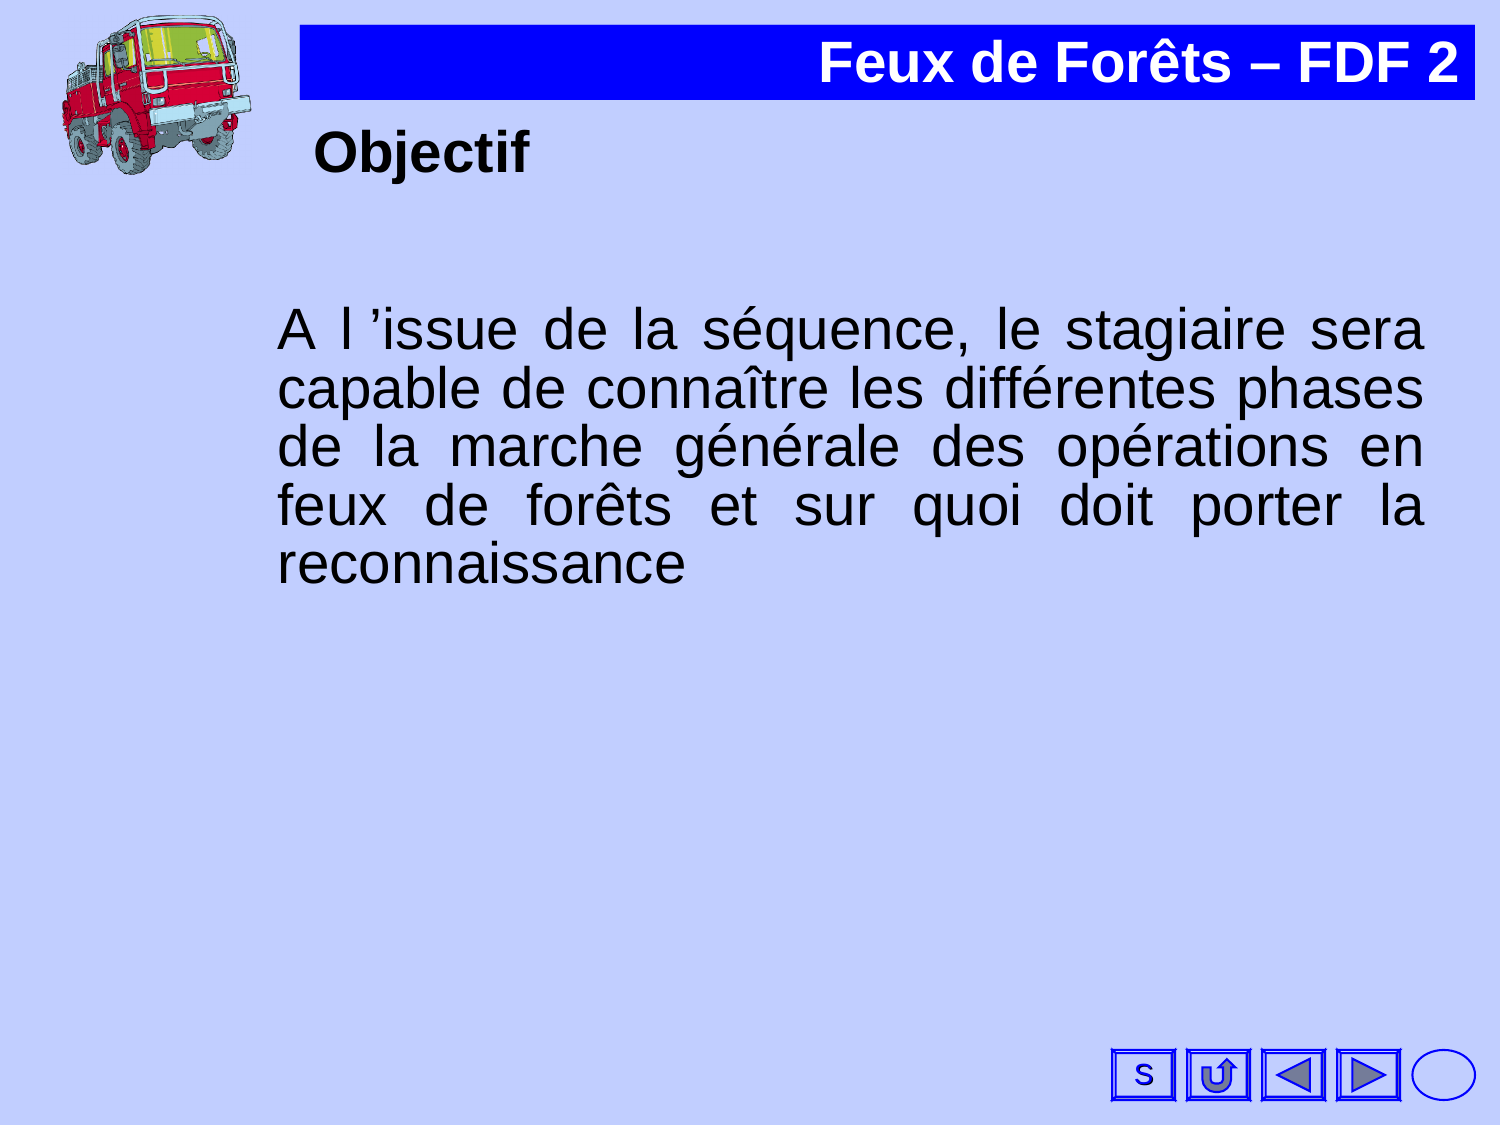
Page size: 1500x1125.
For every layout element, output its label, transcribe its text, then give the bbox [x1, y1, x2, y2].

text_box [1412, 1049, 1476, 1101]
text_box Feux de Forêts – FDF 2 [299, 24, 1475, 100]
list A l ’issue de la séquence, le stagiaire sera capable de connaître les différentes phases de la marche générale des opérations en feux de forêts et sur quoi doit porter la reconnaissance [206, 295, 1442, 686]
text_box Objectif [297, 112, 546, 193]
